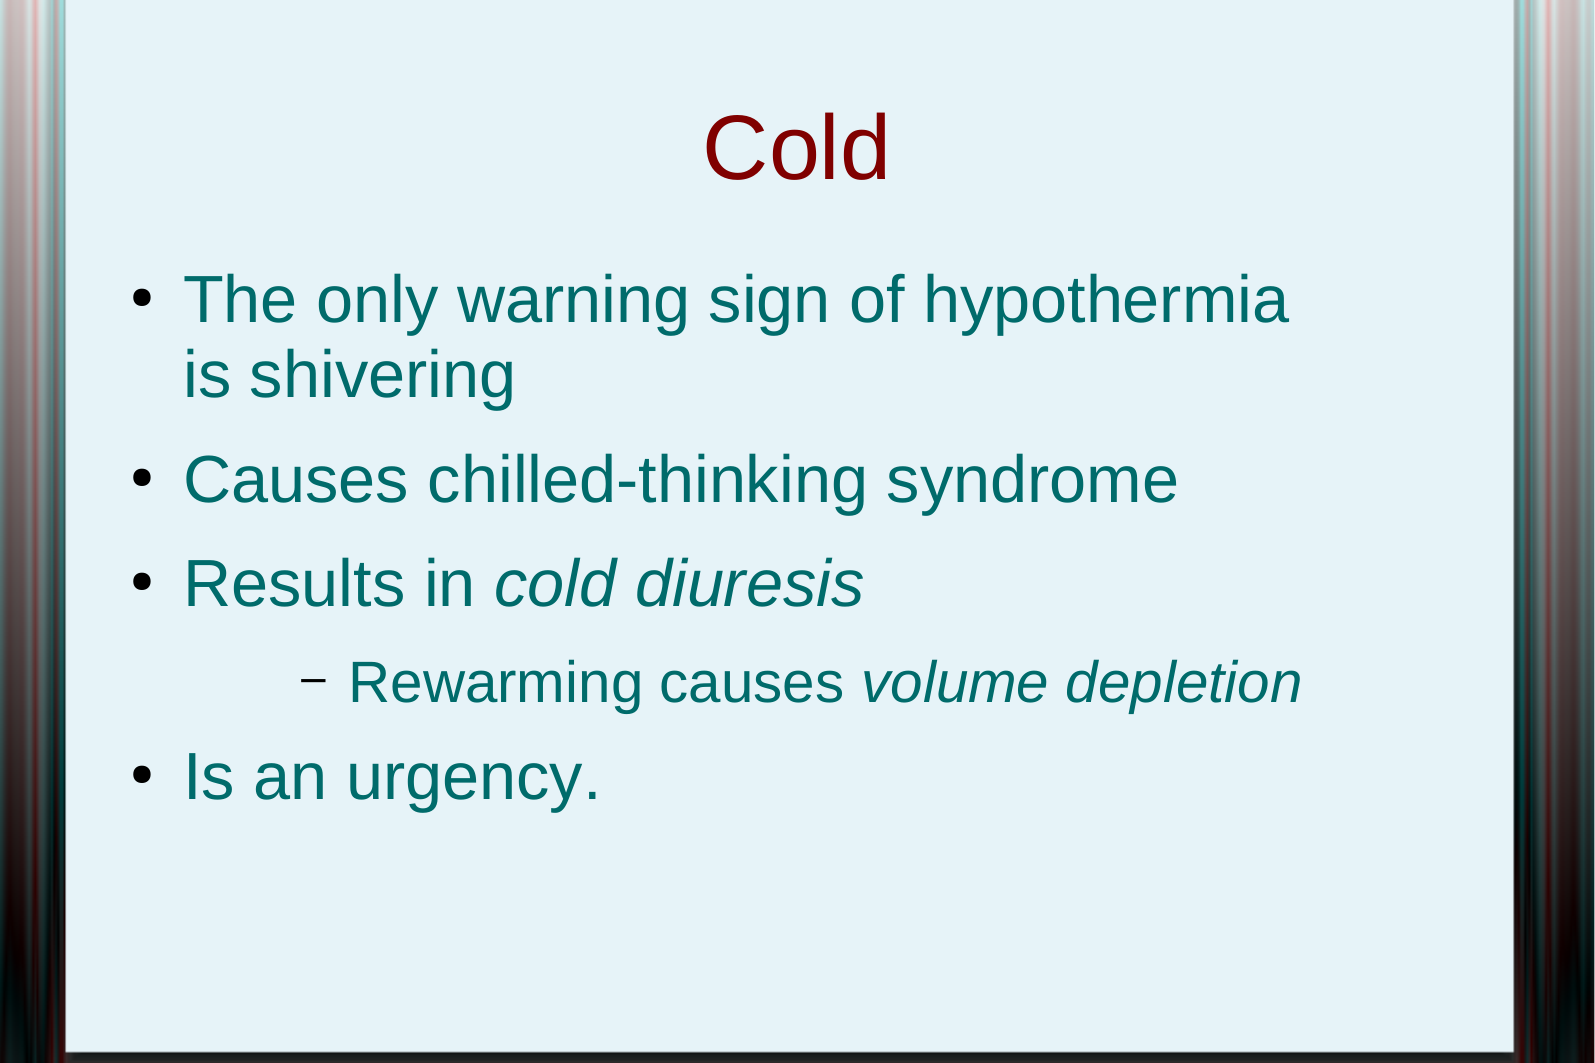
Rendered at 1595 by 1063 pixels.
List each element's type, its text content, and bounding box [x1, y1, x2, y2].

title Cold [113, 75, 1481, 220]
list The only warning sign of hypothermia is shivering Causes chilled-thinking syndrome Results in cold diuresis Rewarming causes volume depletion Is an urgency. [112, 262, 1463, 1013]
picture [0, 0, 1595, 1063]
